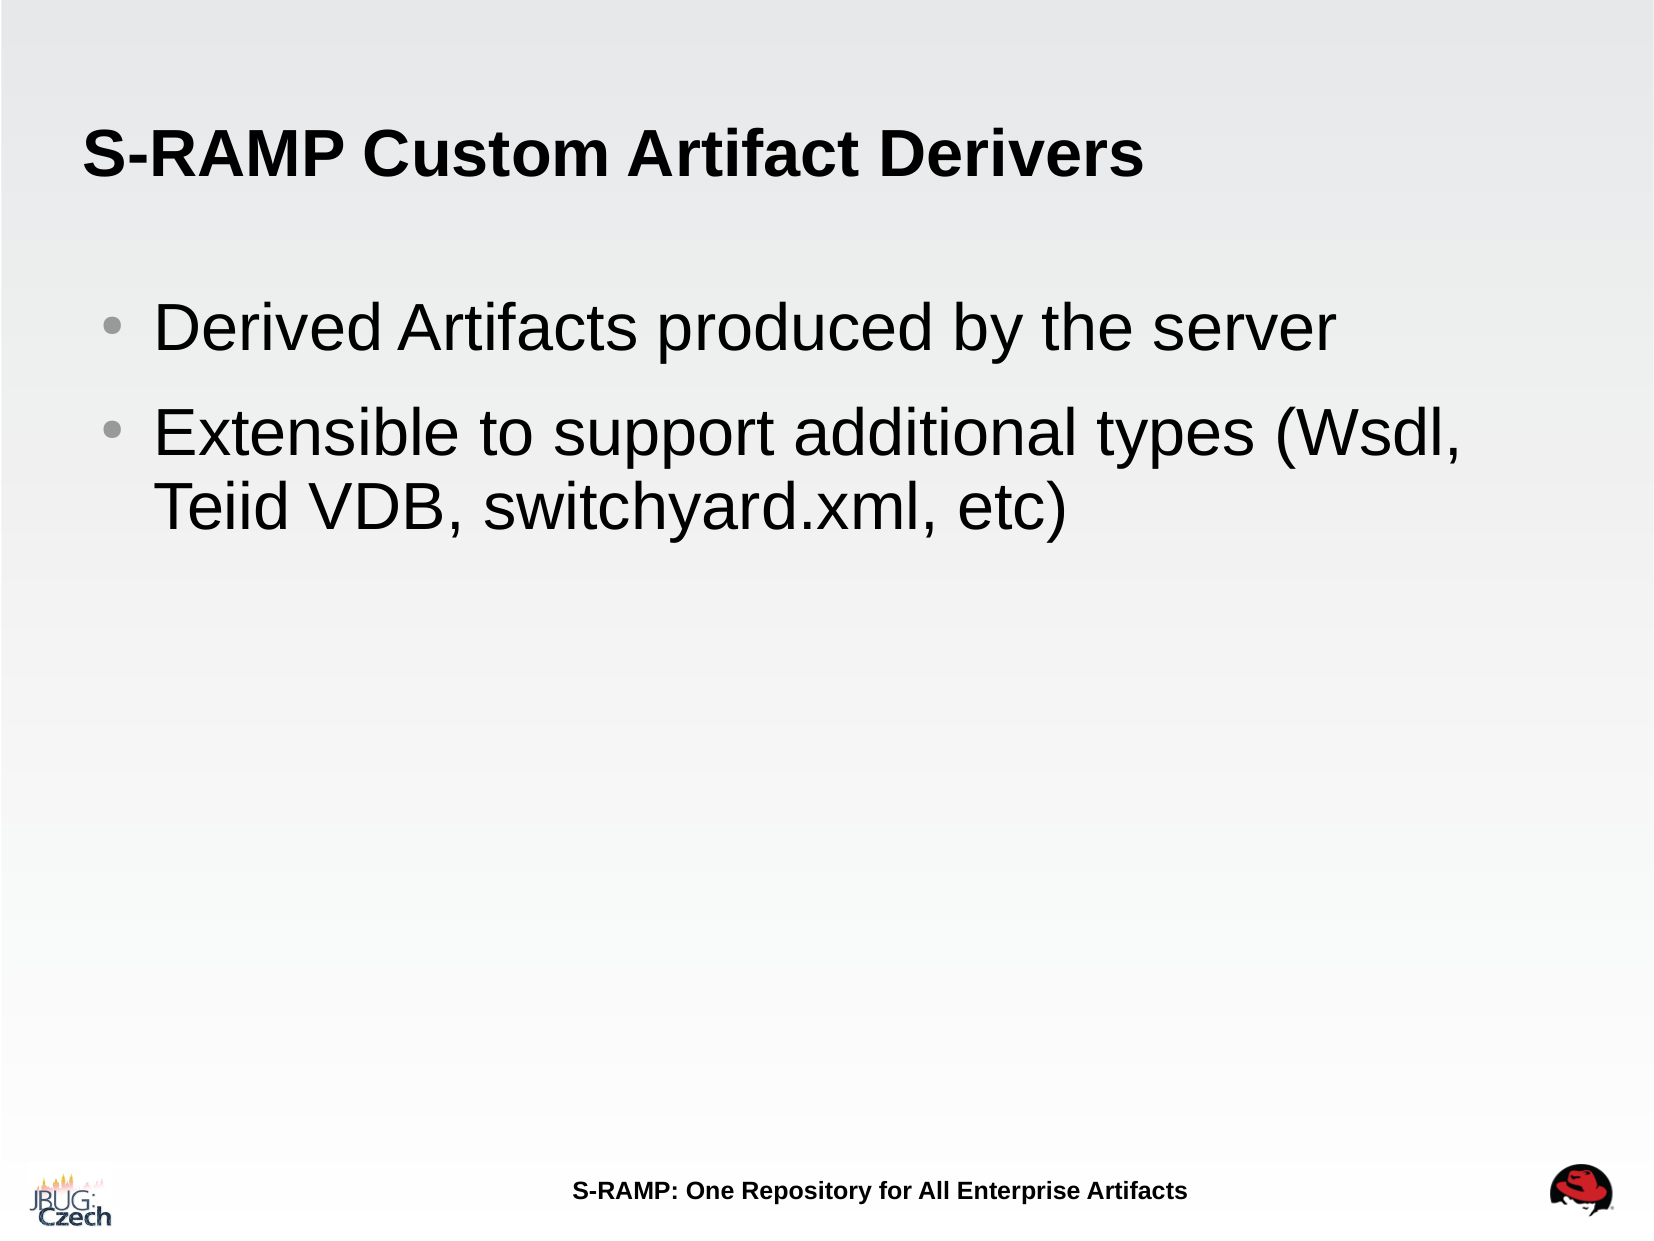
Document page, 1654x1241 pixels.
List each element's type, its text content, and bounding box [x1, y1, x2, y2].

picture [1, 0, 1654, 1241]
title S-RAMP Custom Artifact Derivers [82, 49, 1571, 257]
list Derived Artifacts produced by the server Extensible to support additional types (Wsdl, Teiid VDB, switchyard.xml, etc) [82, 290, 1571, 1109]
